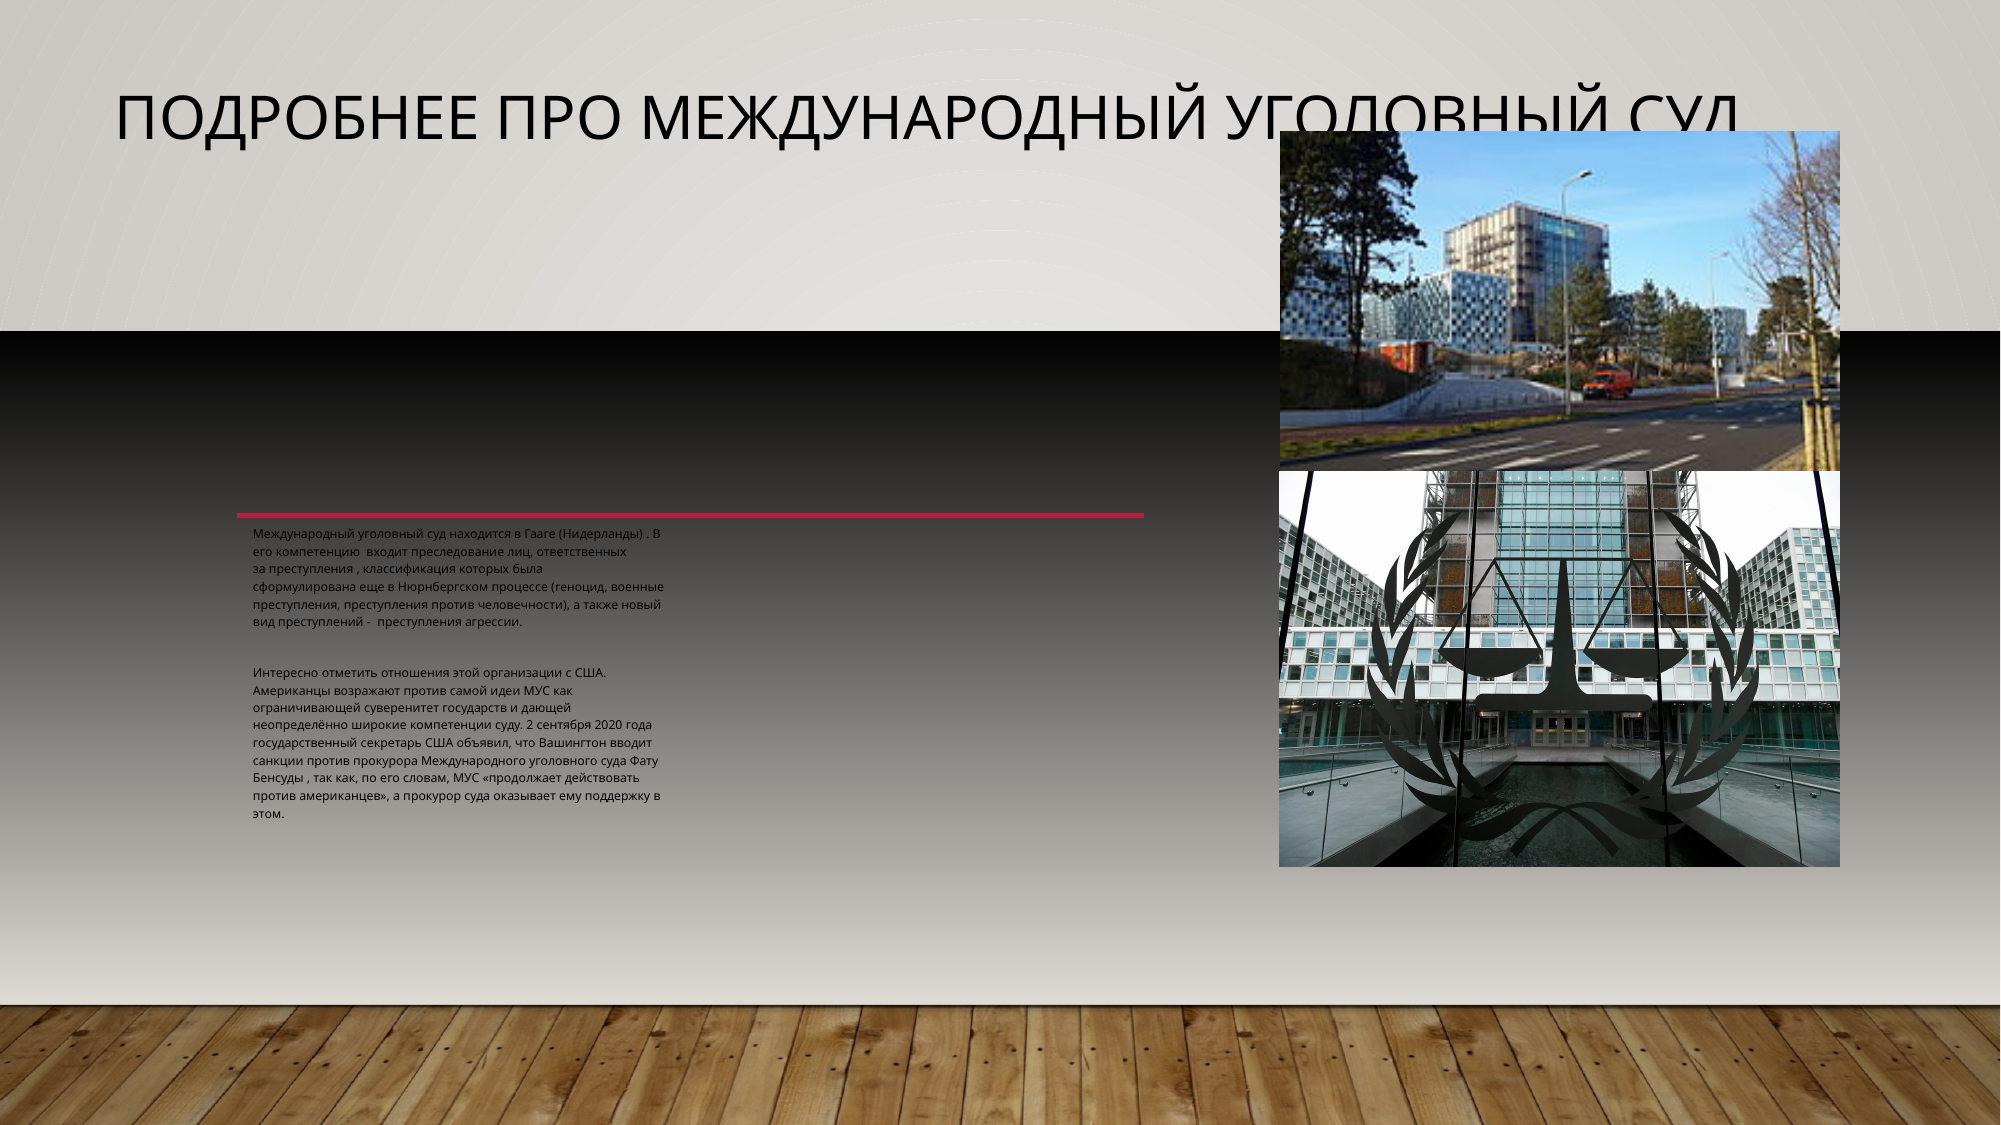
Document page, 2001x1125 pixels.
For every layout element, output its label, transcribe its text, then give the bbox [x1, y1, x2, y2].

picture [1279, 131, 1840, 867]
title Подробнее про мЕЖДУНАРОДНЫЙ УГОЛОВНЫЙ СУД [10, 0, 1024, 231]
list Международный уголовный суд находится в Гааге (Нидерланды) . В его компетенцию входит преследование лиц, ответственных за преступления , классификация которых была сформулирована еще в Нюрнбергском процессе (геноцид, военные преступления, преступления против человечности), а также новый вид преступлений - преступления агрессии. Интересно отметить отношения этой организации с США. Американцы возражают против самой идеи МУС как ограничивающей суверенитет государств и дающей неопределённо широкие компетенции суду. 2 сентября 2020 года государственный секретарь США объявил, что Вашингтон вводит санкции против прокурора Международного уголовного суда Фату Бенсуды , так как, по его словам, МУС «продолжает действовать против американцев», а прокурор суда оказывает ему поддержку в этом. [10, 231, 1135, 1003]
